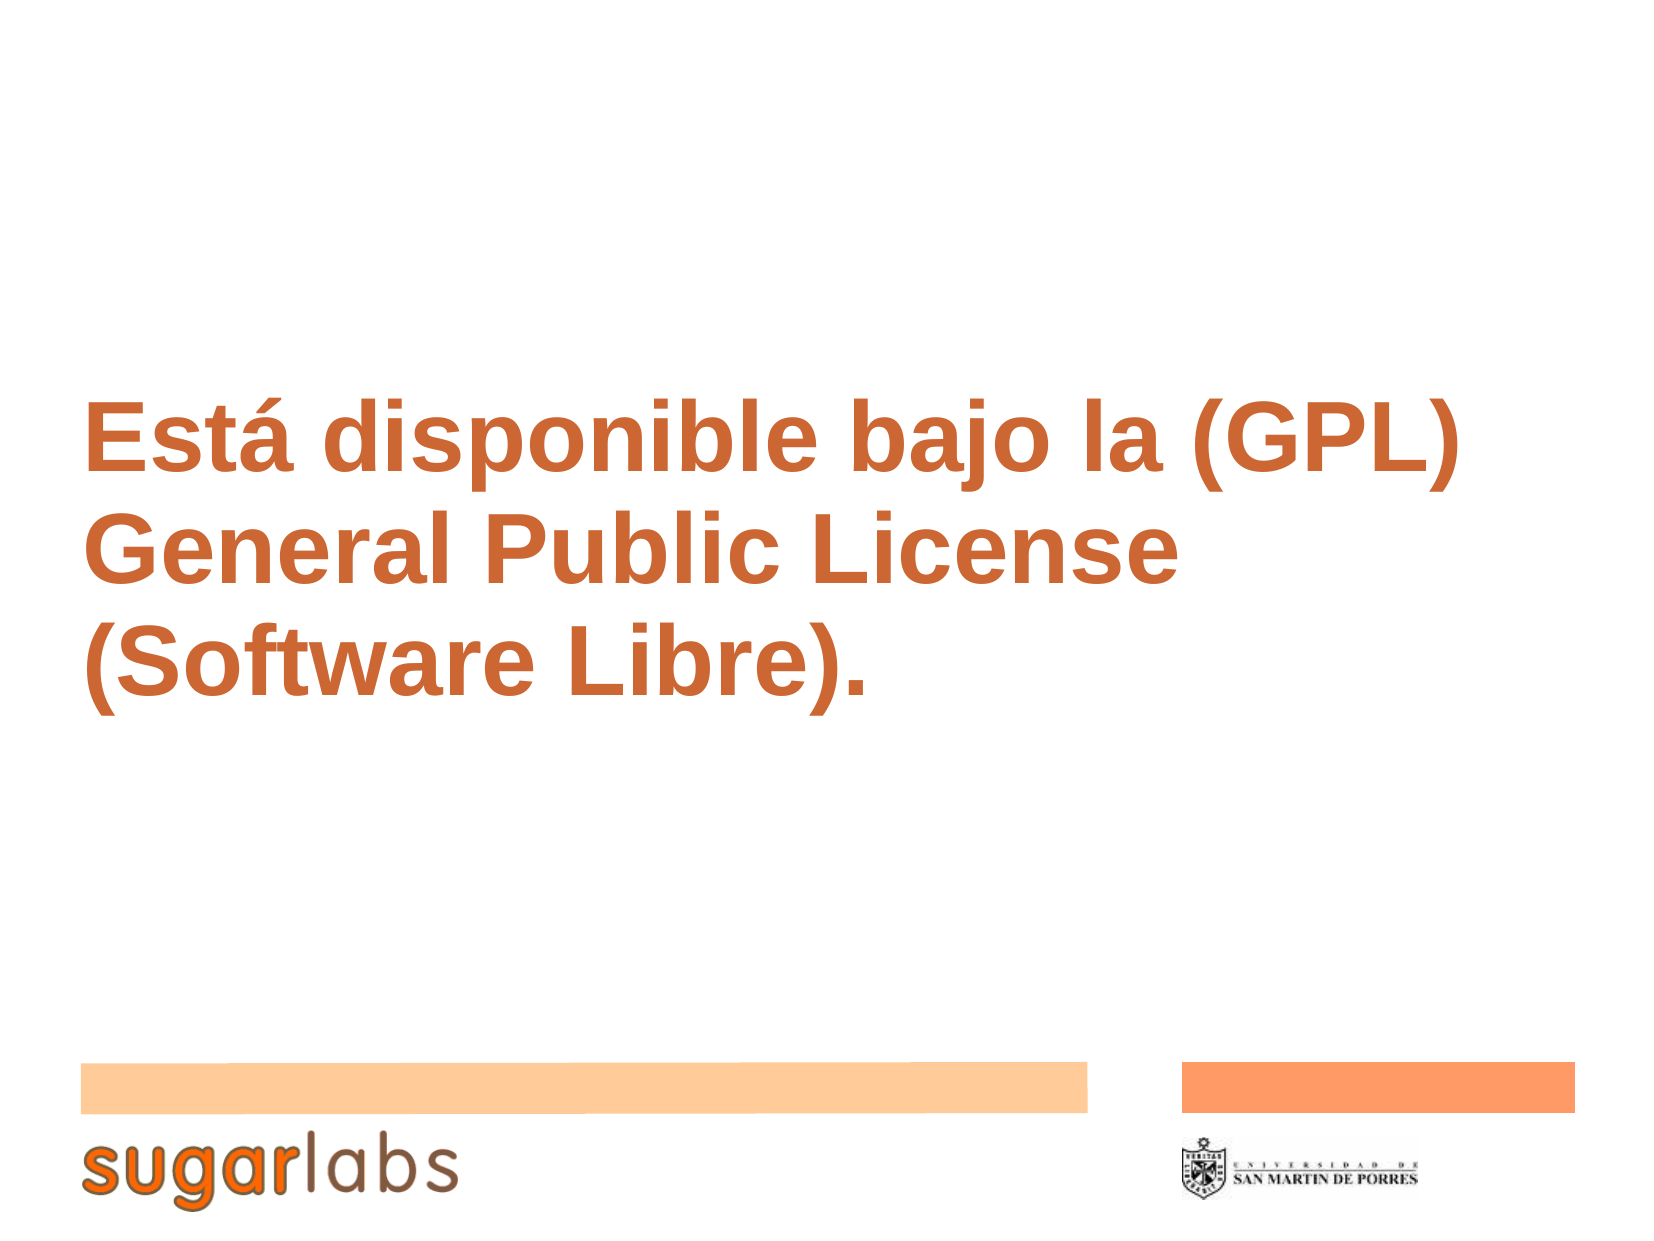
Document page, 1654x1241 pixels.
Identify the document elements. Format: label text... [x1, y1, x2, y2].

picture [82, 1130, 458, 1212]
picture [1182, 1137, 1418, 1200]
title Está disponible bajo la (GPL) General Public License (Software Libre). [82, 355, 1571, 742]
